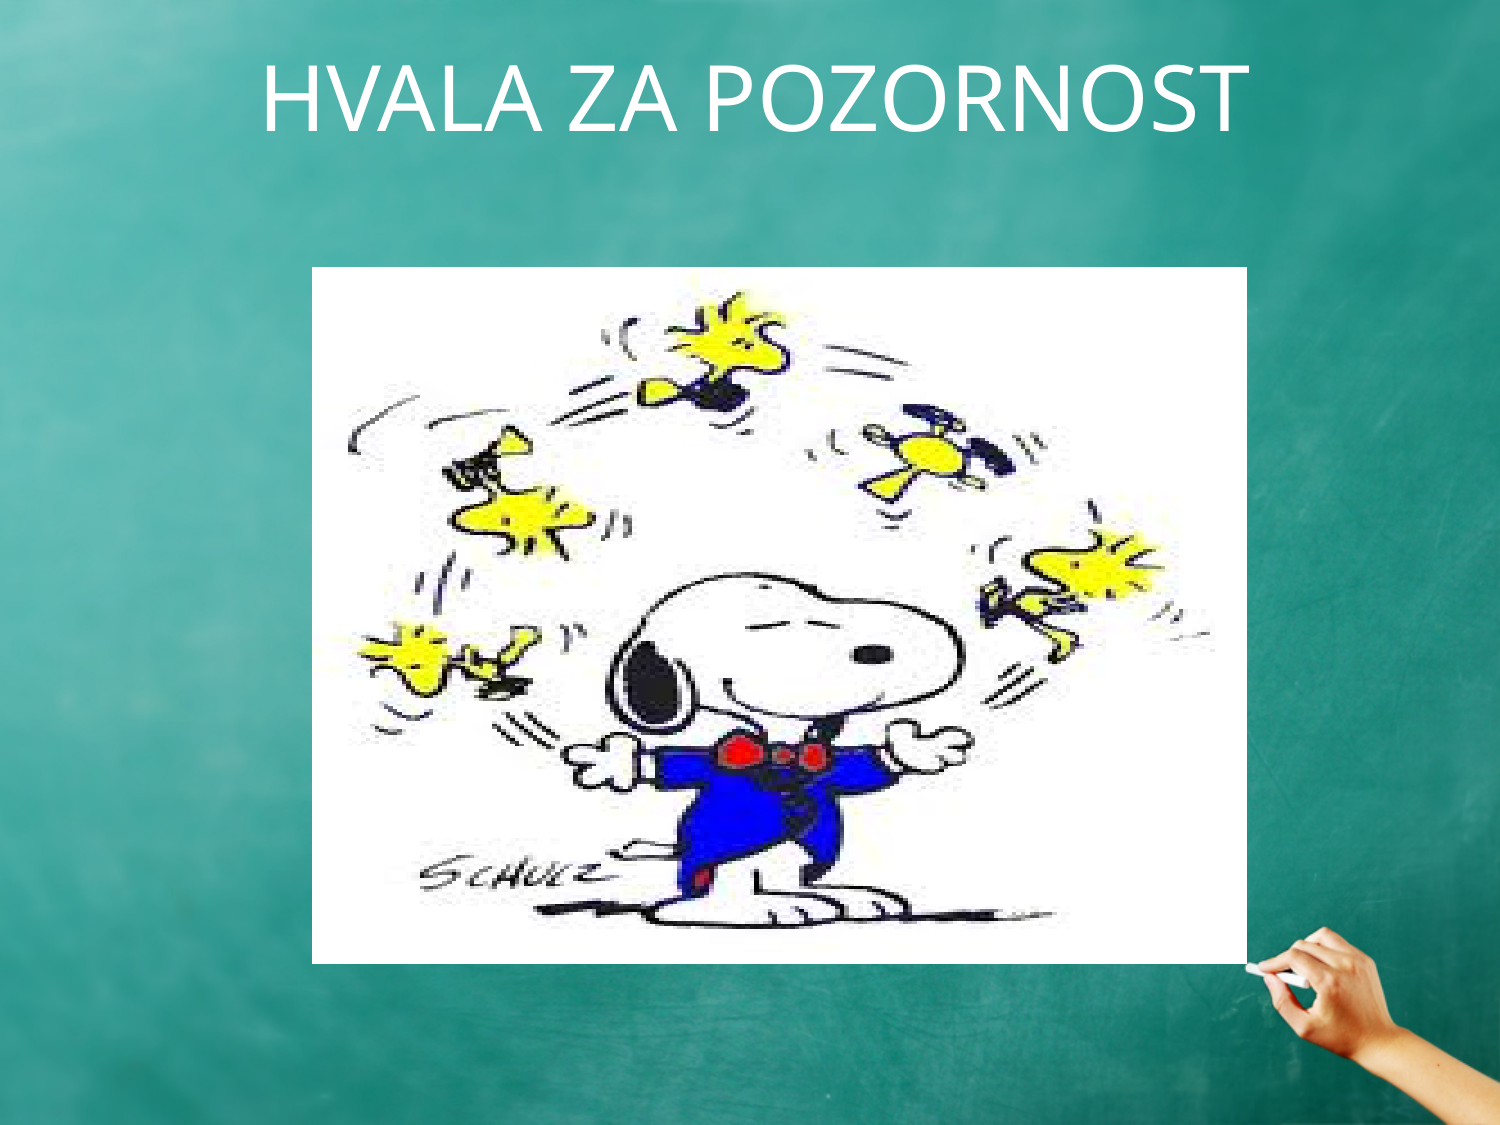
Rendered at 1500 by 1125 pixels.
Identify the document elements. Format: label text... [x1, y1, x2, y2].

picture [0, 0, 1500, 1125]
title HVALA ZA POZORNOST [39, 35, 1471, 154]
